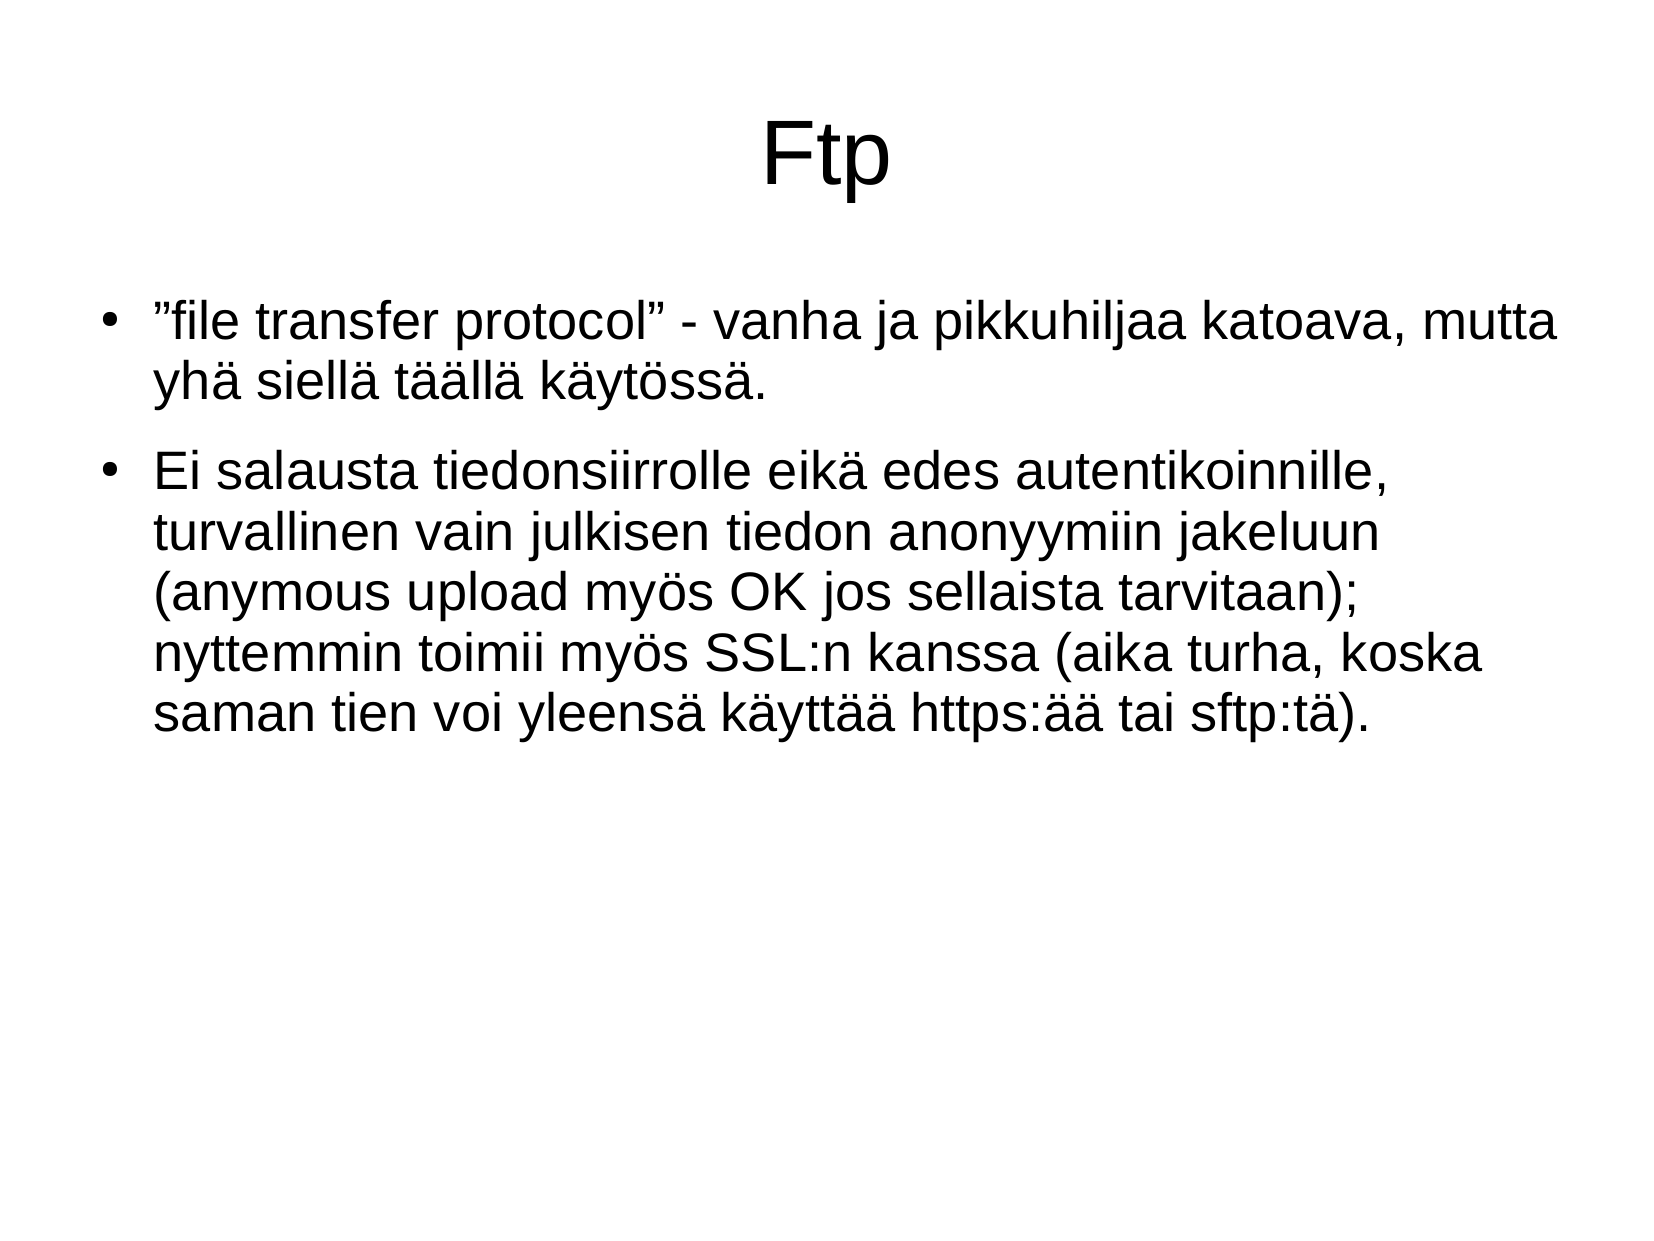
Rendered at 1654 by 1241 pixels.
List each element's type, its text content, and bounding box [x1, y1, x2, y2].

list ”file transfer protocol” - vanha ja pikkuhiljaa katoava, mutta yhä siellä täällä käytössä. Ei salausta tiedonsiirrolle eikä edes autentikoinnille, turvallinen vain julkisen tiedon anonyymiin jakeluun (anymous upload myös OK jos sellaista tarvitaan); nyttemmin toimii myös SSL:n kanssa (aika turha, koska saman tien voi yleensä käyttää https:ää tai sftp:tä). [82, 290, 1571, 1010]
title Ftp [82, 49, 1571, 257]
